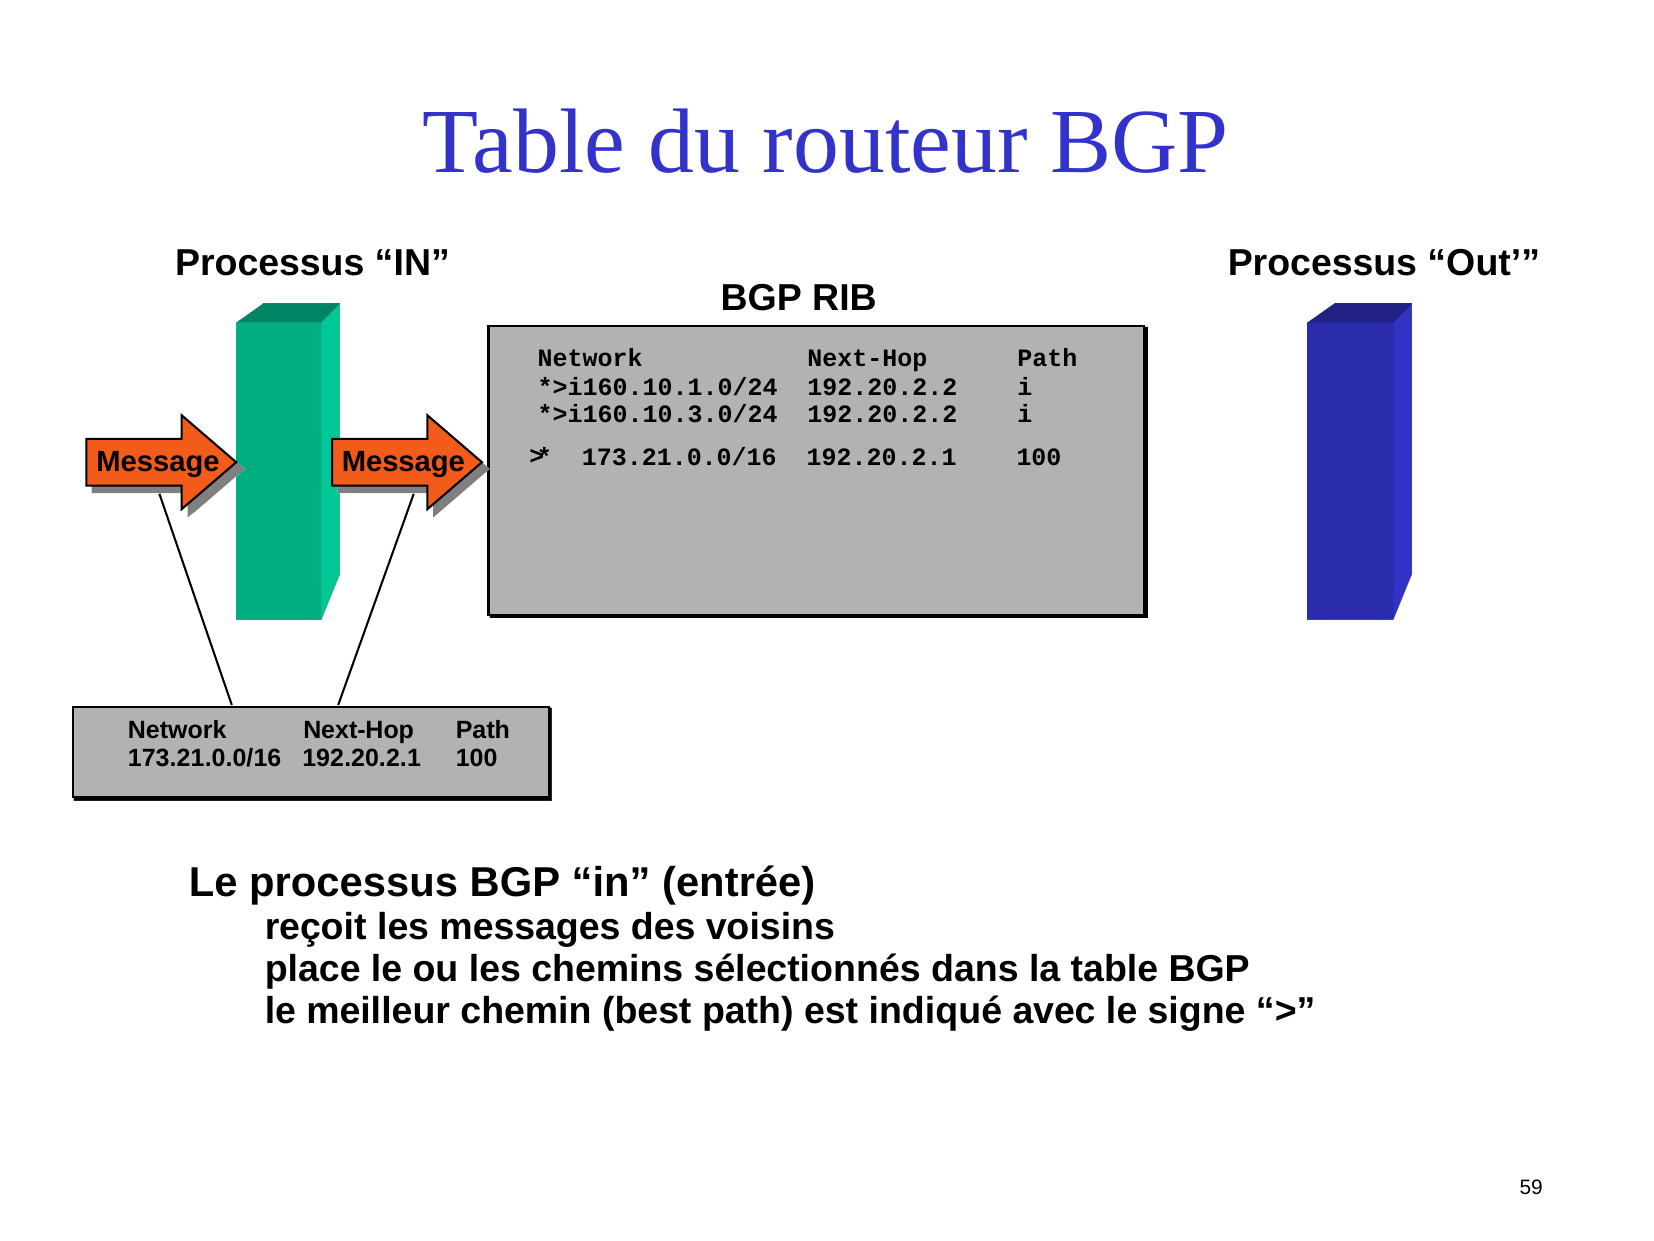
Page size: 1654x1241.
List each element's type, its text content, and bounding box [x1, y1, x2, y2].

text_box [235, 462, 243, 475]
text_box [427, 415, 453, 437]
text_box Processus “IN” [160, 233, 465, 292]
text_box [72, 706, 549, 798]
title Table du routeur BGP [123, 41, 1530, 248]
text_box > [514, 434, 560, 478]
text_box Le processus BGP “in” (entrée)‏ reçoit les messages des voisins place le ou les chemins sélectionnés dans la table BGP le meilleur chemin (best path) est indiqué avec le signe “>” [174, 852, 1406, 1040]
text_box [181, 486, 209, 510]
text_box Network Next-Hop Path *>i160.10.1.0/24 192.20.2.2 i *>i160.10.3.0/24 192.20.2.2 i [522, 336, 1093, 437]
text_box Message [327, 437, 481, 486]
text_box [488, 326, 1145, 615]
text_box [181, 415, 207, 437]
text_box * 173.21.0.0/16 192.20.2.1 100 [522, 437, 1077, 480]
text_box Network Next-Hop Path 173.21.0.0/16 192.20.2.1 100 [86, 695, 553, 793]
text_box [1307, 323, 1393, 619]
text_box BGP RIB [705, 269, 892, 327]
text_box [427, 486, 455, 510]
text_box Processus “Out’” [1213, 233, 1556, 292]
text_box Message [81, 437, 235, 486]
